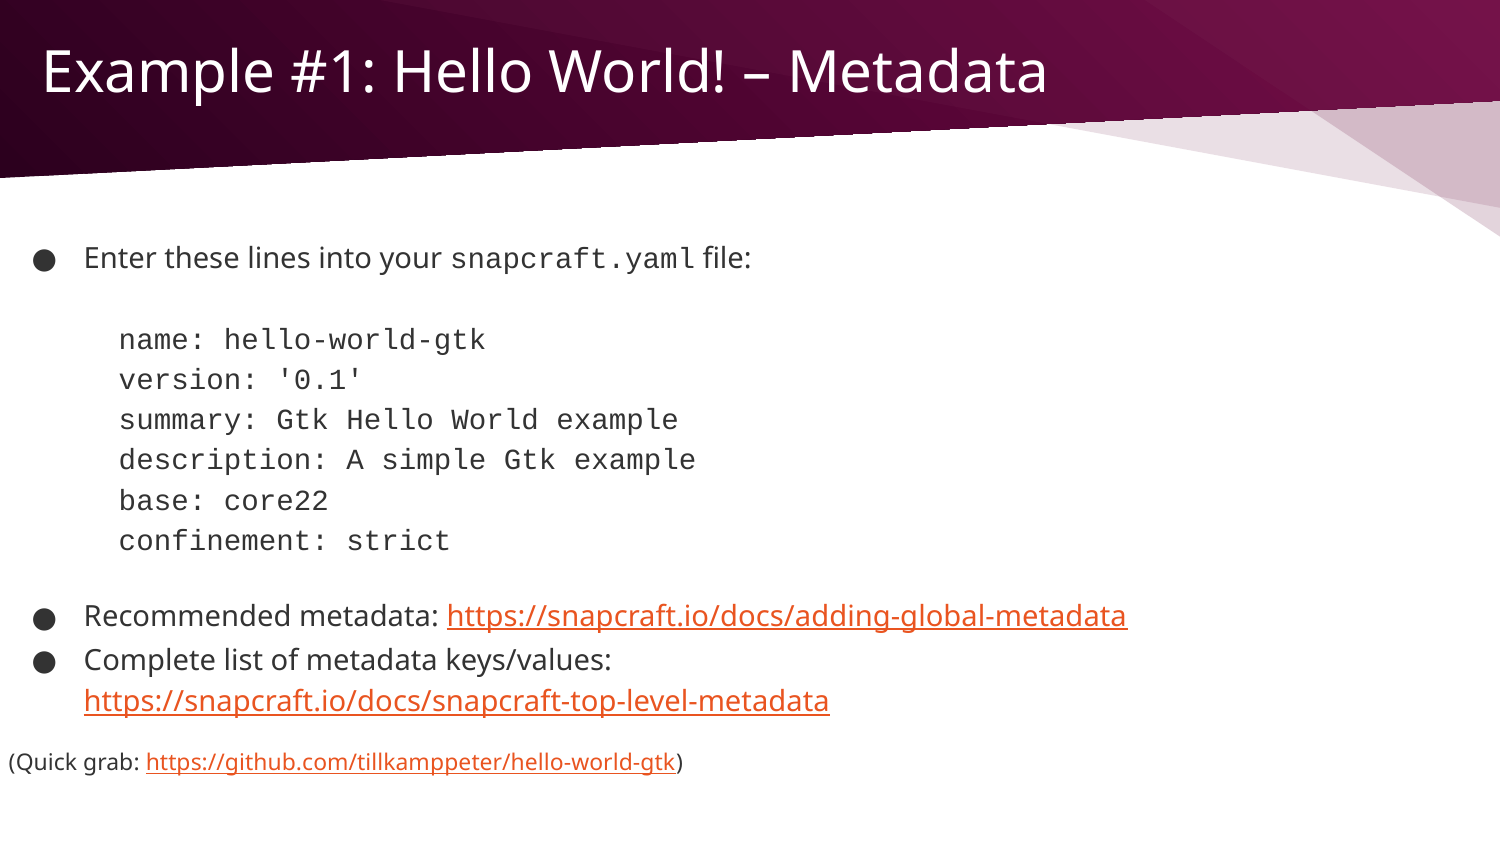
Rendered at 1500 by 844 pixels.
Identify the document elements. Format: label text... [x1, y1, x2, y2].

list Enter these lines into your snapcraft.yaml file: name: hello-world-gtk version: '0.1' summary: Gtk Hello World example description: A simple Gtk example base: core22 confinement: strict Recommended metadata: https://snapcraft.io/docs/adding-global-metadata Complete list of metadata keys/values: https://snapcraft.io/docs/snapcraft-top-level-metadata (Quick grab: https://github.com/tillkamppeter/hello-world-gtk) [0, 229, 1287, 789]
title Example #1: Hello World! – Metadata [41, 5, 1336, 134]
